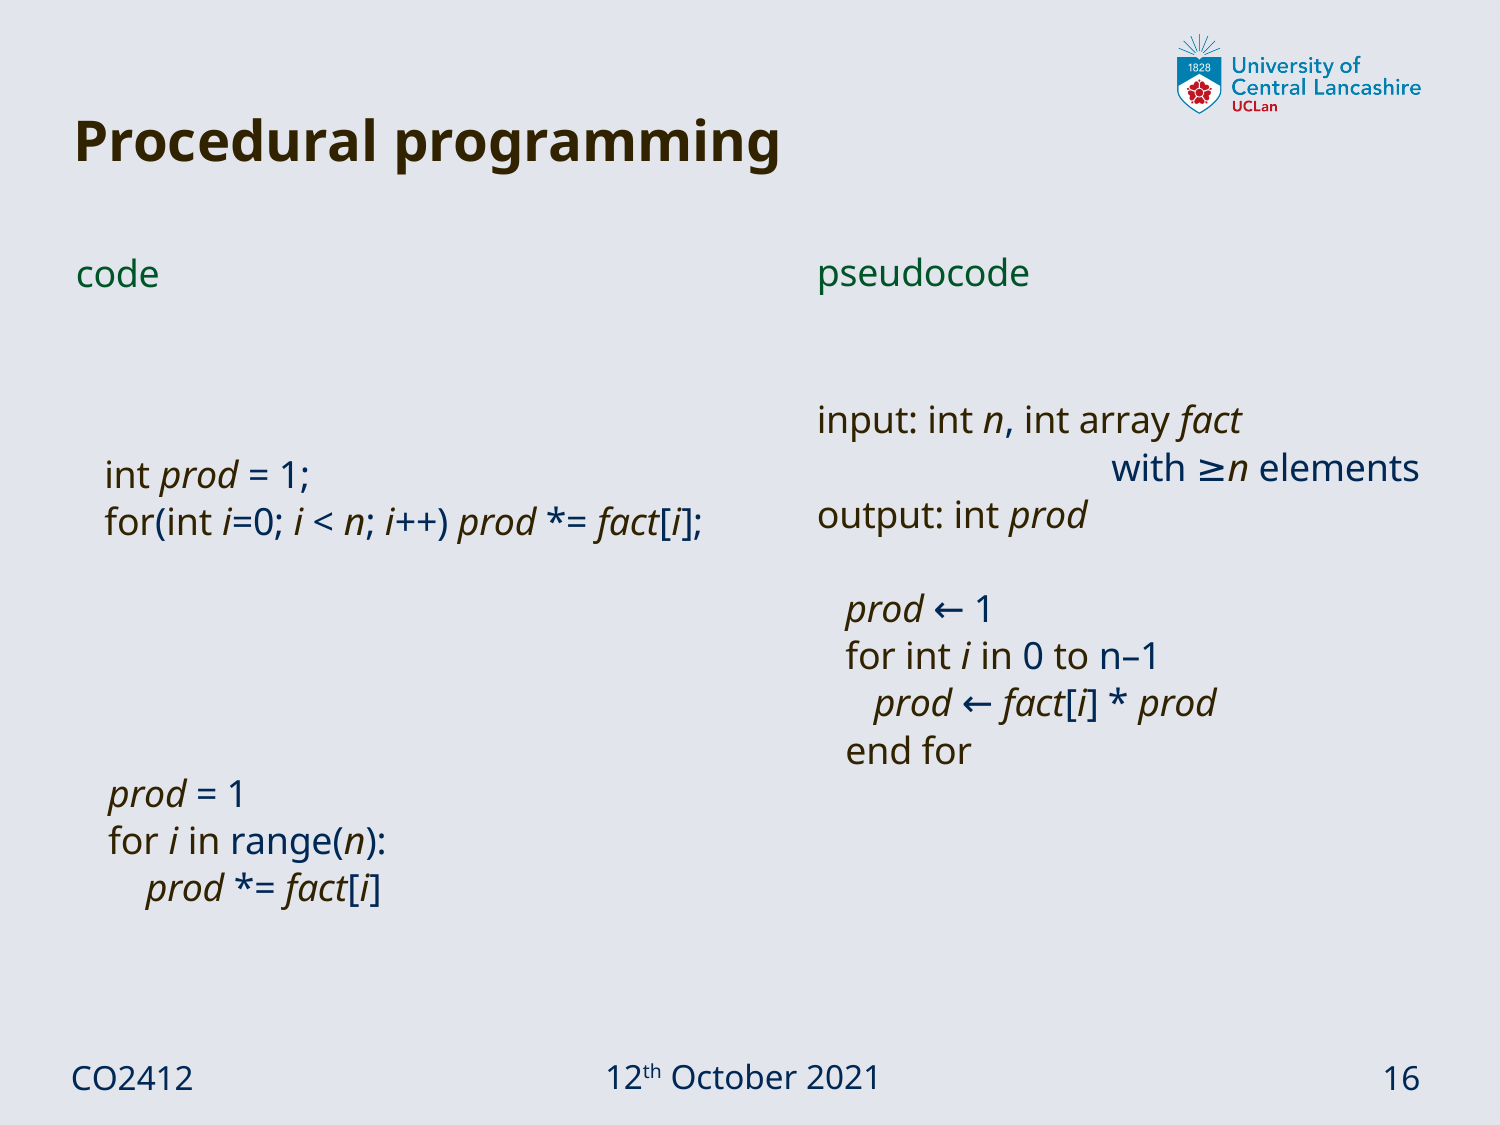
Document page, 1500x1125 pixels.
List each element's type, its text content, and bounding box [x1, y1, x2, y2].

text_box input: int n, int array fact with ≥n elements output: int prod prod ← 1 for int i in 0 to n–1 prod ← fact[i] * prod end for [799, 341, 1448, 874]
text_box pseudocode [799, 241, 1448, 312]
title Procedural programming [58, 93, 1475, 186]
text_box code [59, 242, 835, 307]
text_box int prod = 1; for(int i=0; i < n; i++) prod *= fact[i]; [58, 348, 780, 660]
picture [1177, 34, 1421, 93]
text_box prod = 1 for i in range(n): prod *= fact[i] [53, 714, 560, 964]
